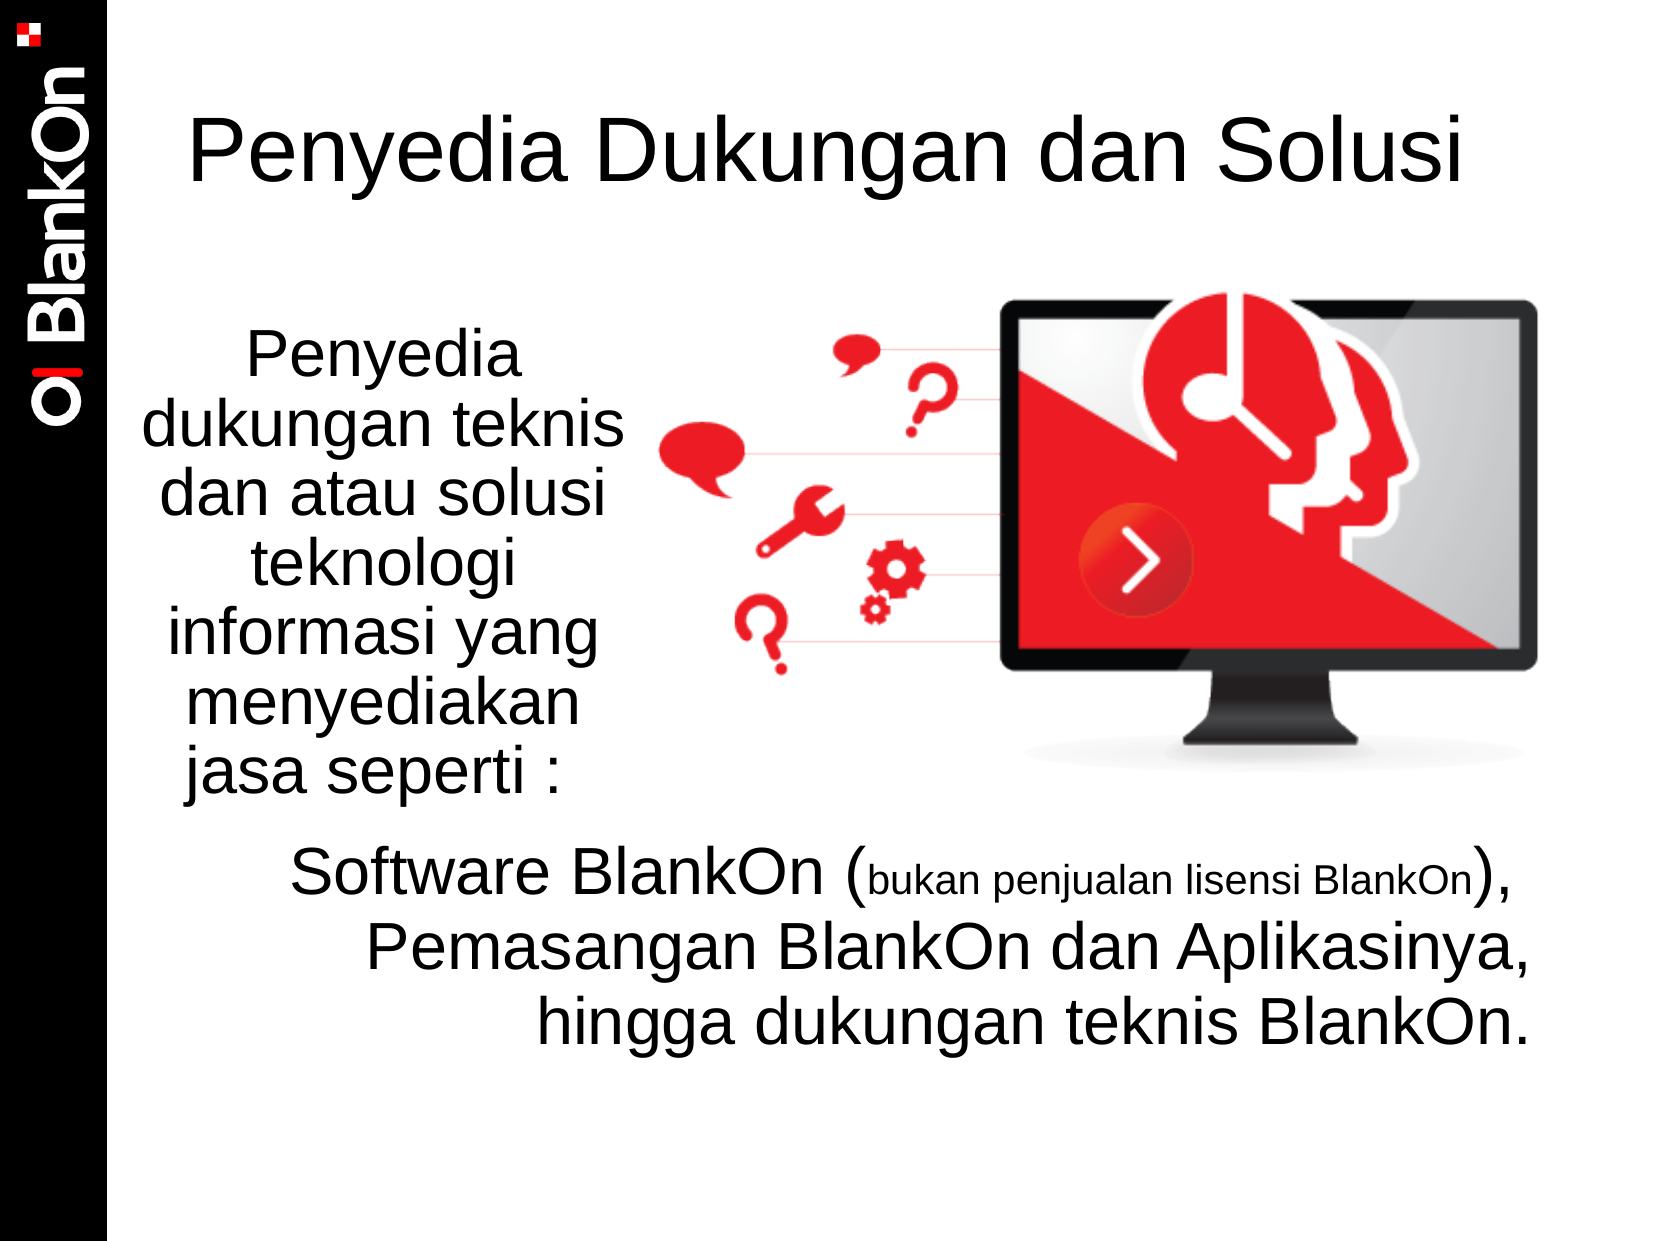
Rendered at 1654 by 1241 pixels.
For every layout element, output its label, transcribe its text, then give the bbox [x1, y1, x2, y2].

picture [17, 23, 89, 426]
picture [637, 276, 1576, 827]
title Penyedia Dukungan dan Solusi [82, 49, 1571, 257]
subtitle Penyedia dukungan teknis dan atau solusi teknologi informasi yang menyediakan jasa seperti : [129, 318, 637, 910]
text_box [0, 0, 107, 1241]
text_box Software BlankOn (bukan penjualan lisensi BlankOn), Pemasangan BlankOn dan Aplikasinya, hingga dukungan teknis BlankOn. [188, 826, 1548, 1066]
